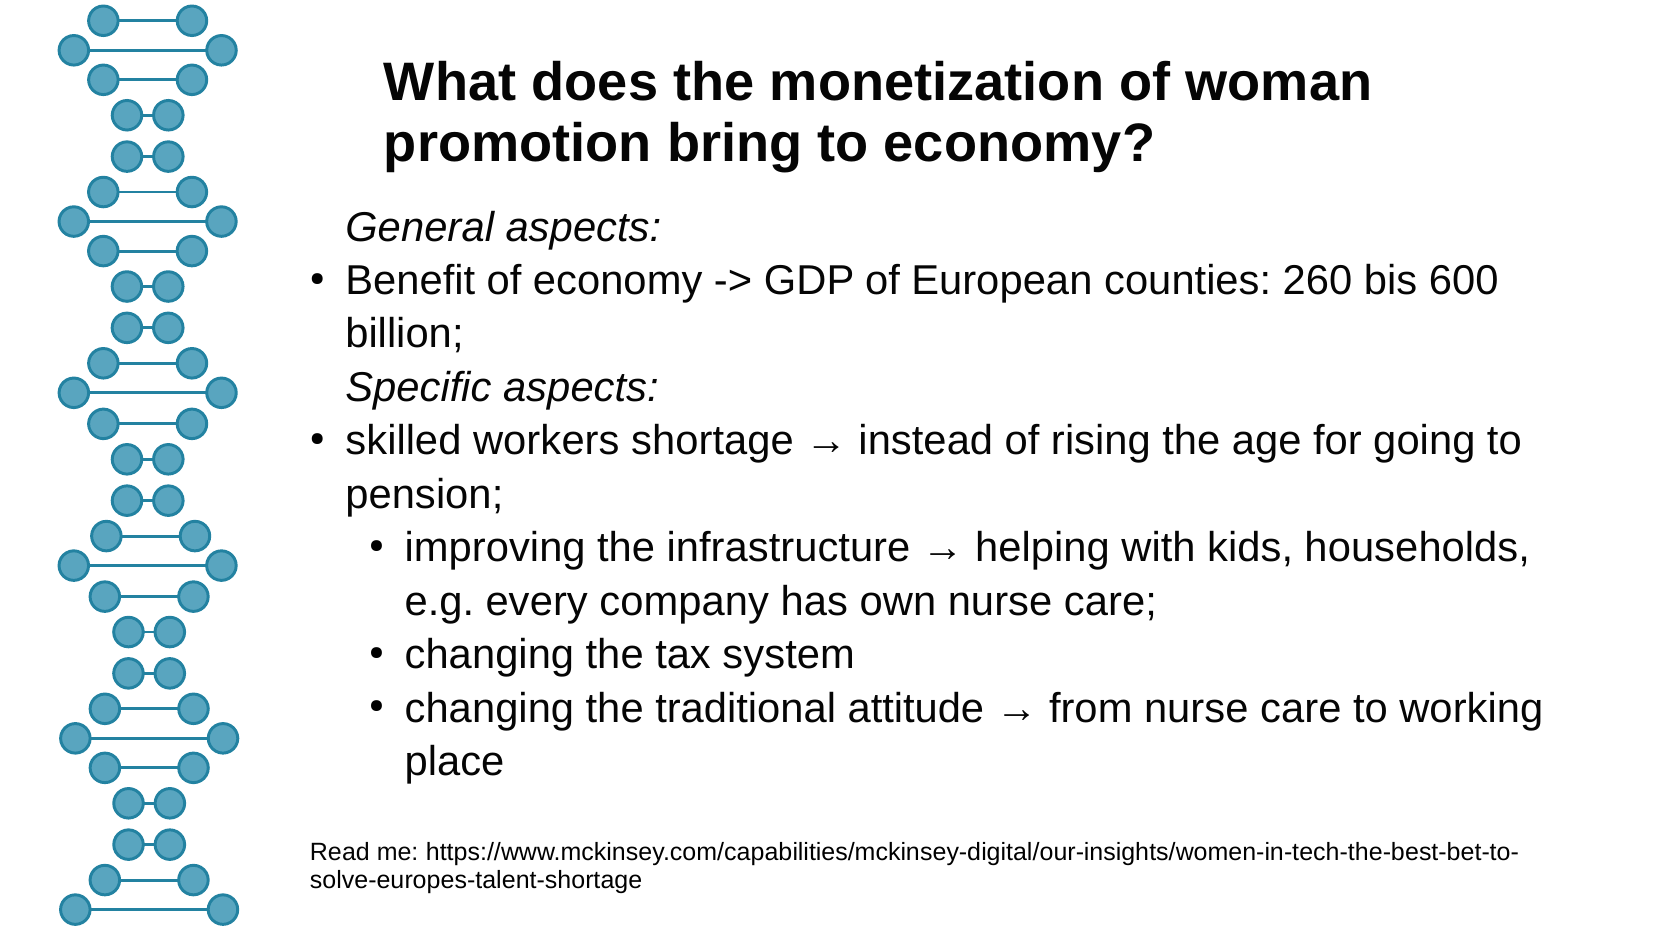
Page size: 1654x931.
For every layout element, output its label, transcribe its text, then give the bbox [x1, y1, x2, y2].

text_box General aspects: Benefit of economy -> GDP of European counties: 260 bis 600 billion; Specific aspects: skilled workers shortage → instead of rising the age for going to pension; improving the infrastructure → helping with kids, households, e.g. every company has own nurse care; changing the tax system changing the traditional attitude → from nurse care to working place Read me: https://www.mckinsey.com/capabilities/mckinsey-digital/our-insights/women-in-tech-the-best-bet-to-solve-europes-talent-shortage [295, 188, 1565, 931]
title What does the monetization of woman promotion bring to economy? [265, 35, 1595, 189]
